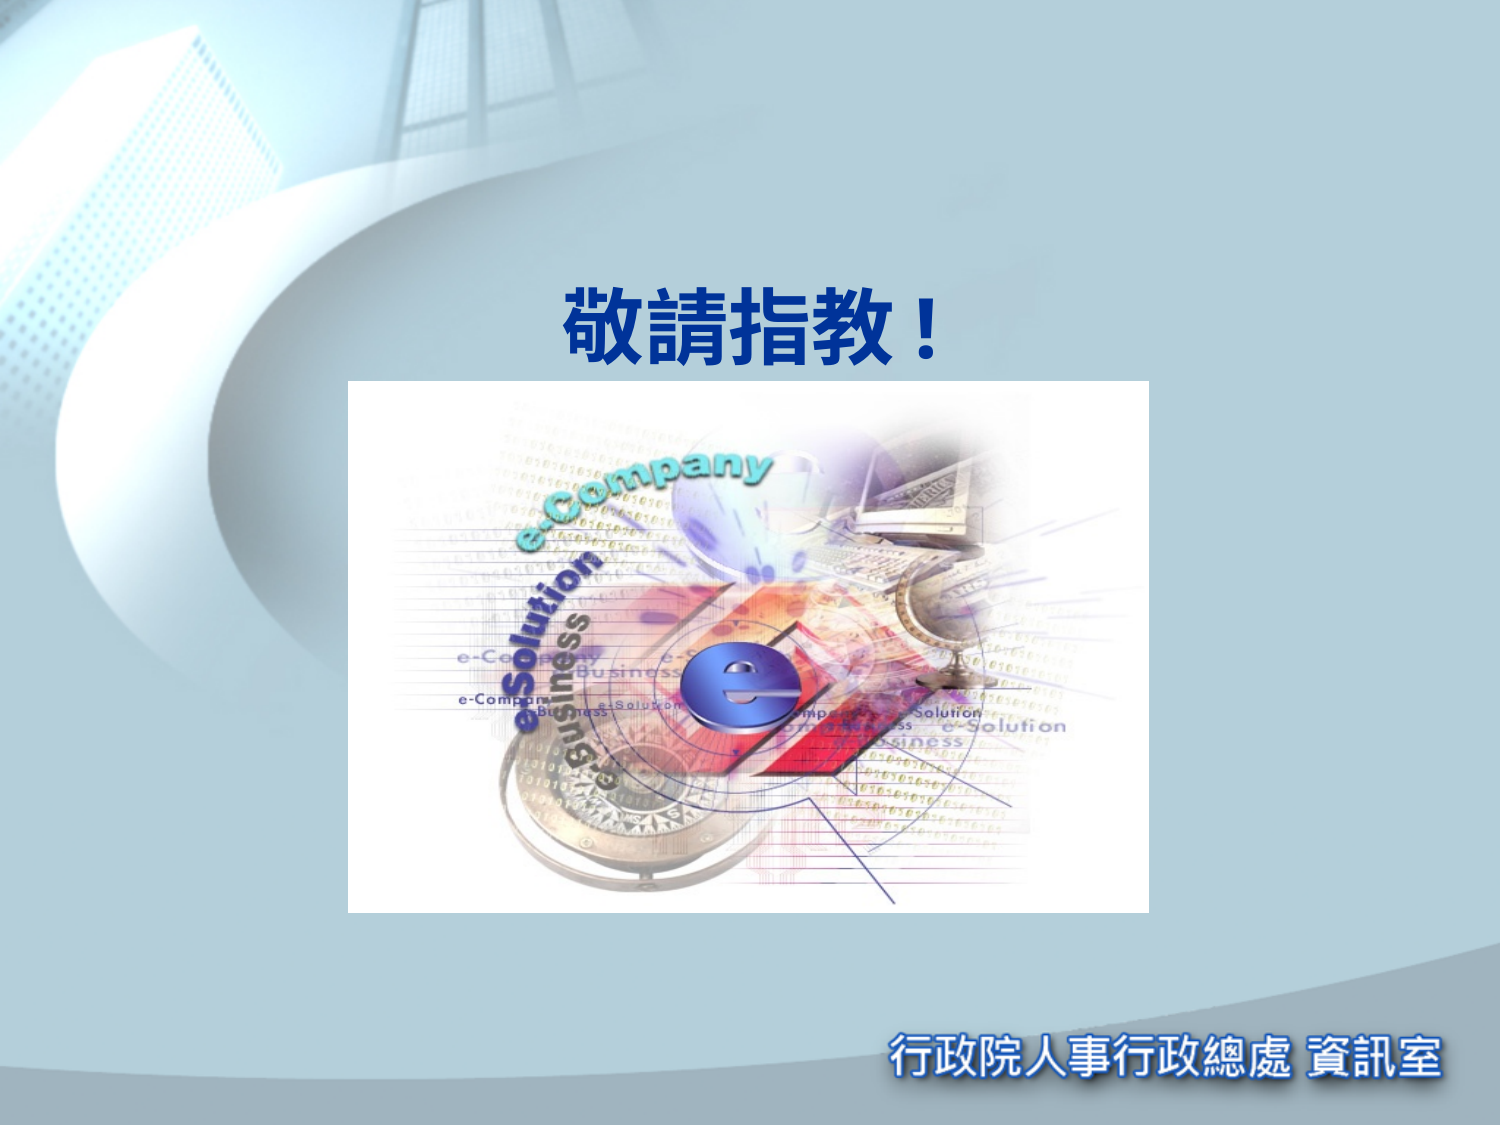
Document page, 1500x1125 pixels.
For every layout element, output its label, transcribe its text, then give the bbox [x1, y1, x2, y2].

picture [348, 419, 1149, 913]
text_box 敬請指教! [113, 232, 1388, 419]
